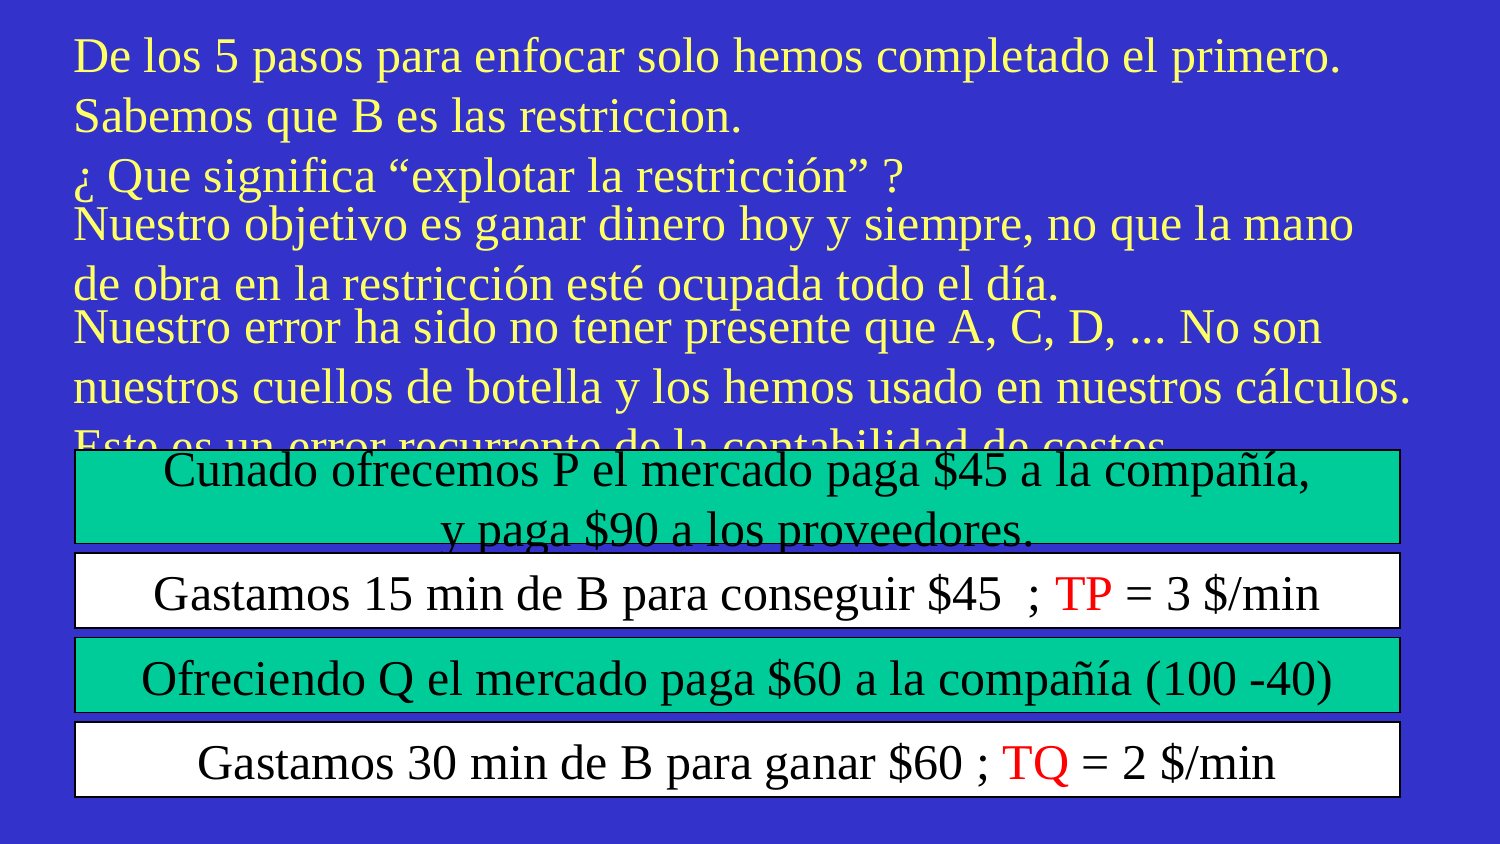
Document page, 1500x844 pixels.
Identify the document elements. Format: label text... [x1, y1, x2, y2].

text_box Nuestro objetivo es ganar dinero hoy y siempre, no que la mano de obra en la restricción esté ocupada todo el día. [58, 183, 1371, 286]
text_box Gastamos 15 min de B para conseguir $45 ; TP = 3 $/min [74, 553, 1400, 629]
text_box Cunado ofrecemos P el mercado paga $45 a la compañía, y paga $90 a los proveedores. [74, 449, 1400, 544]
text_box Nuestro error ha sido no tener presente que A, C, D, ... No son nuestros cuellos de botella y los hemos usado en nuestros cálculos. Este es un error recurrente de la contabilidad de costos. [58, 286, 1428, 482]
text_box Gastamos 30 min de B para ganar $60 ; TQ = 2 $/min [74, 721, 1400, 797]
text_box Ofreciendo Q el mercado paga $60 a la compañía (100 -40) [74, 637, 1400, 713]
text_box De los 5 pasos para enfocar solo hemos completado el primero. Sabemos que B es las restriccion. ¿ Que significa “explotar la restricción” ? [58, 14, 1359, 183]
